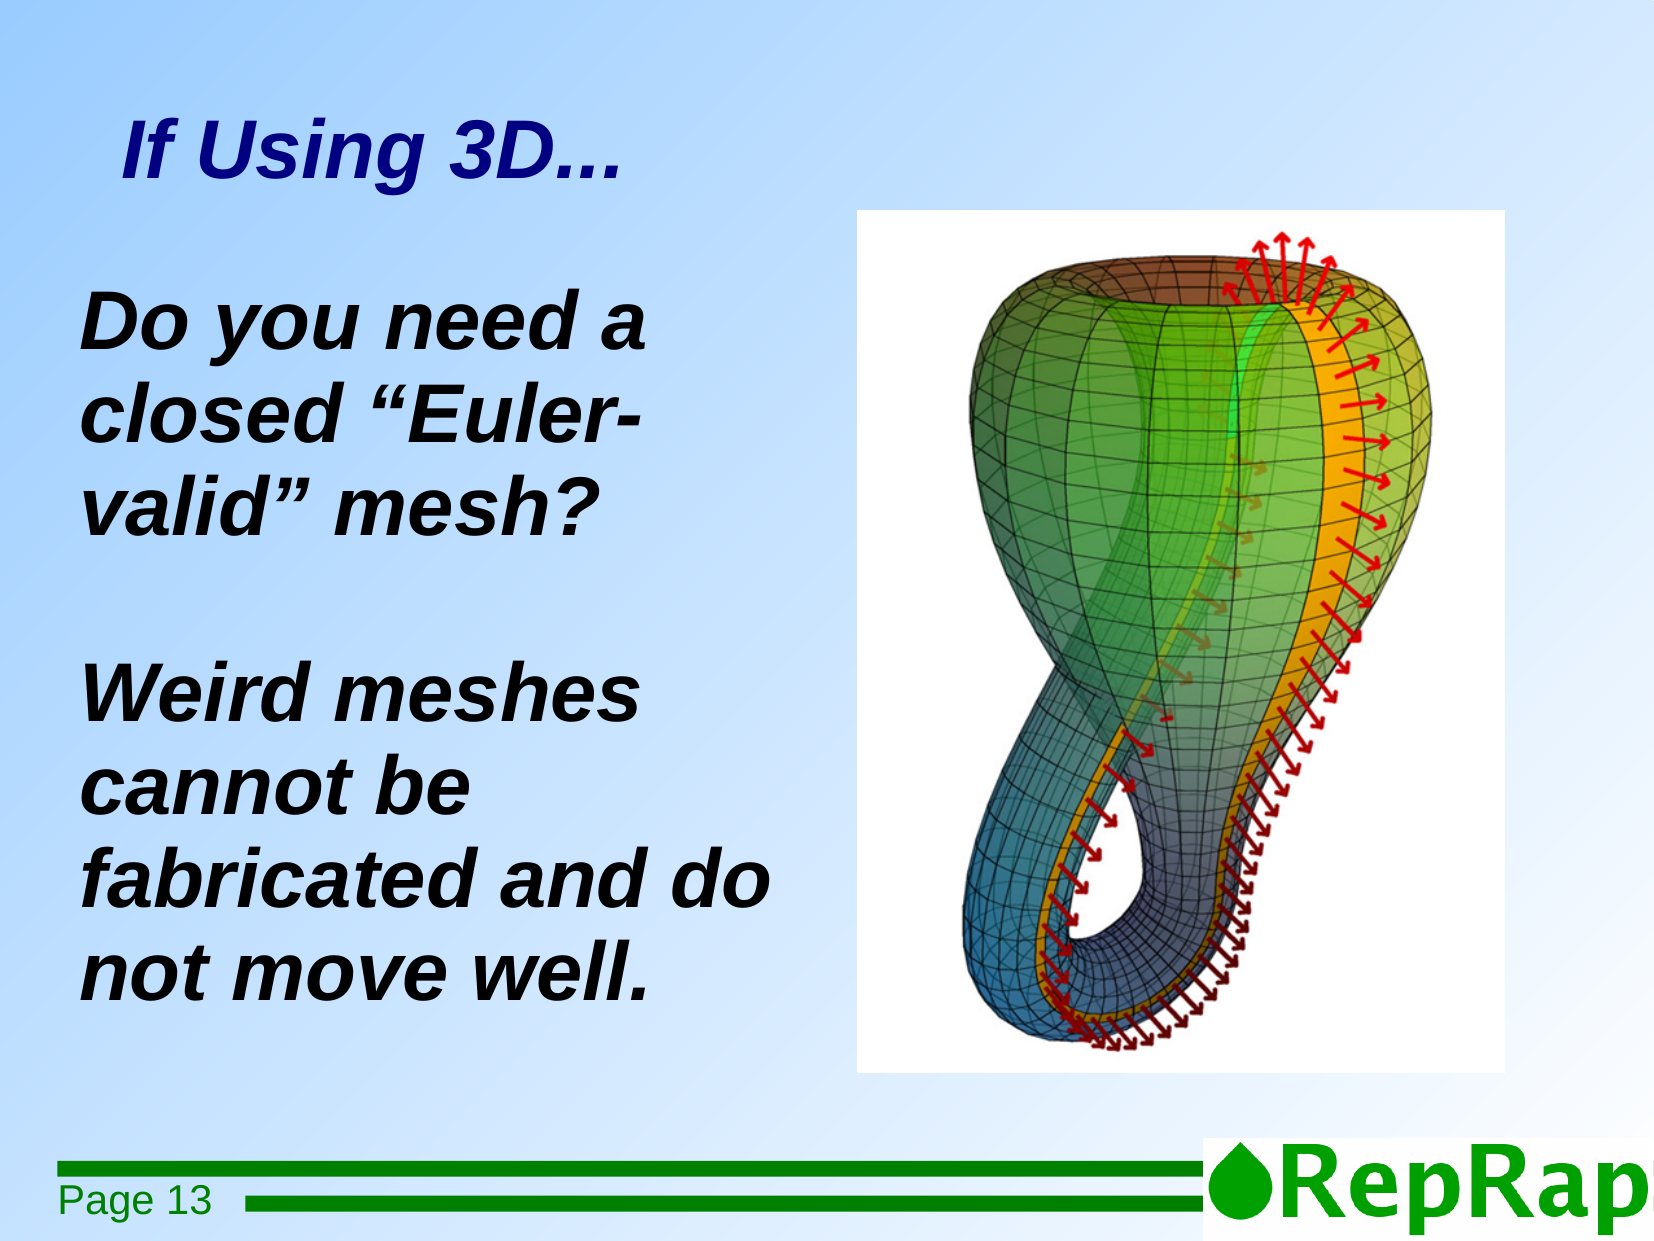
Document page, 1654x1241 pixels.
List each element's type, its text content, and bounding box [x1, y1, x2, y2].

picture [1203, 1138, 1654, 1241]
title If Using 3D... [121, 46, 1534, 254]
picture [857, 210, 1505, 1073]
text_box Do you need a closed “Euler-valid” mesh? Weird meshes cannot be fabricated and do not move well. [79, 274, 829, 1019]
